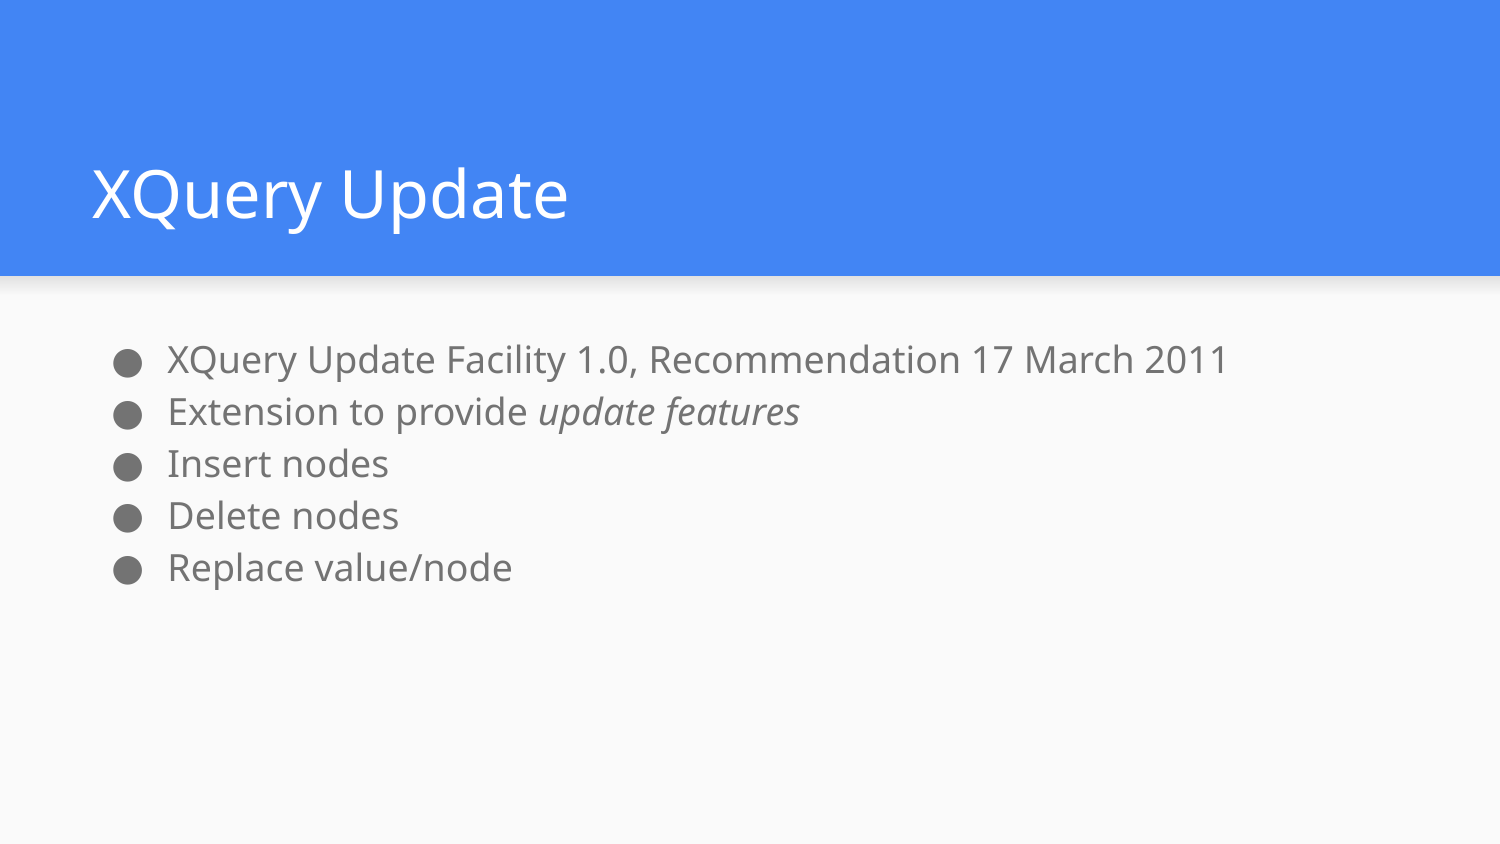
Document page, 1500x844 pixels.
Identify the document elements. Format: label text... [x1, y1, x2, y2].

title XQuery Update [77, 121, 1427, 248]
list XQuery Update Facility 1.0, Recommendation 17 March 2011 Extension to provide update features Insert nodes Delete nodes Replace value/node [77, 314, 1427, 760]
